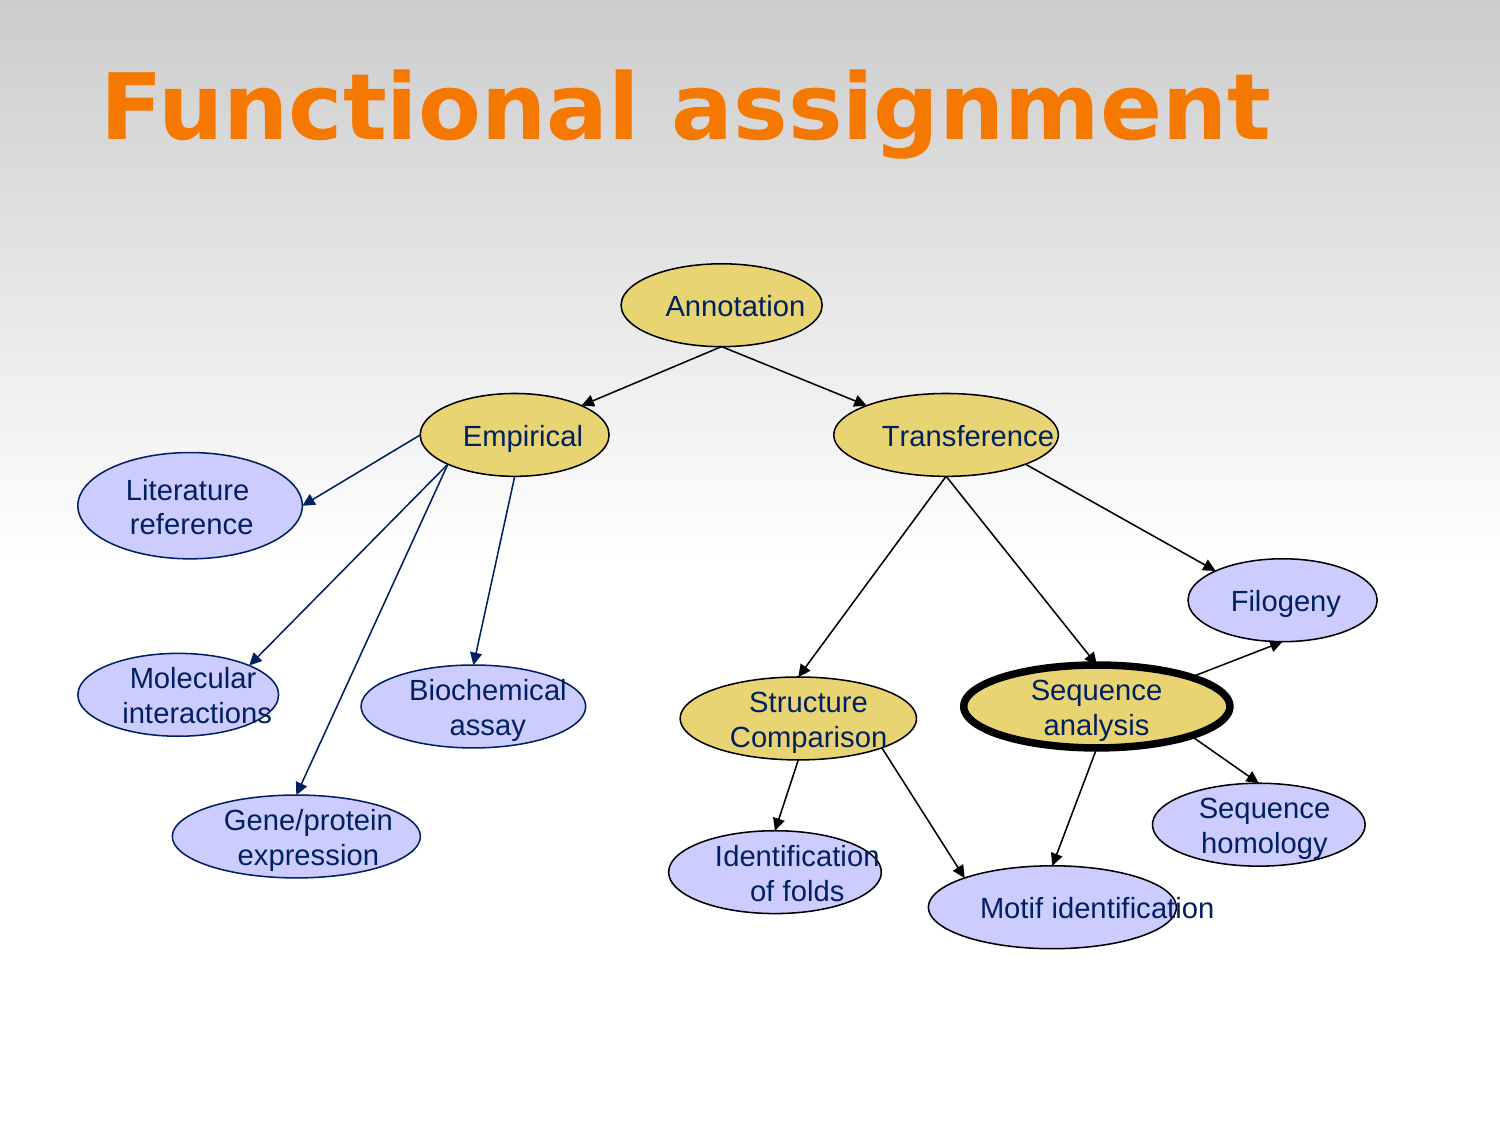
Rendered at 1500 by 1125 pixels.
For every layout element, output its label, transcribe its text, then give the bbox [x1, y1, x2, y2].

title Functional assignment [35, 0, 1370, 216]
text_box Molecular interactions [77, 653, 279, 737]
text_box Sequence analysis [963, 665, 1230, 748]
text_box Structure Comparison [680, 677, 917, 760]
text_box Biochemical assay [361, 665, 586, 748]
text_box Motif identification [928, 865, 1177, 949]
text_box Identification of folds [668, 830, 882, 914]
text_box Annotation [621, 263, 823, 347]
text_box Literature reference [77, 452, 303, 559]
text_box Filogeny [1188, 558, 1378, 642]
text_box Gene/protein expression [172, 795, 421, 878]
text_box Empirical [420, 393, 610, 477]
text_box Transference [833, 393, 1059, 477]
text_box Sequence homology [1152, 783, 1366, 867]
